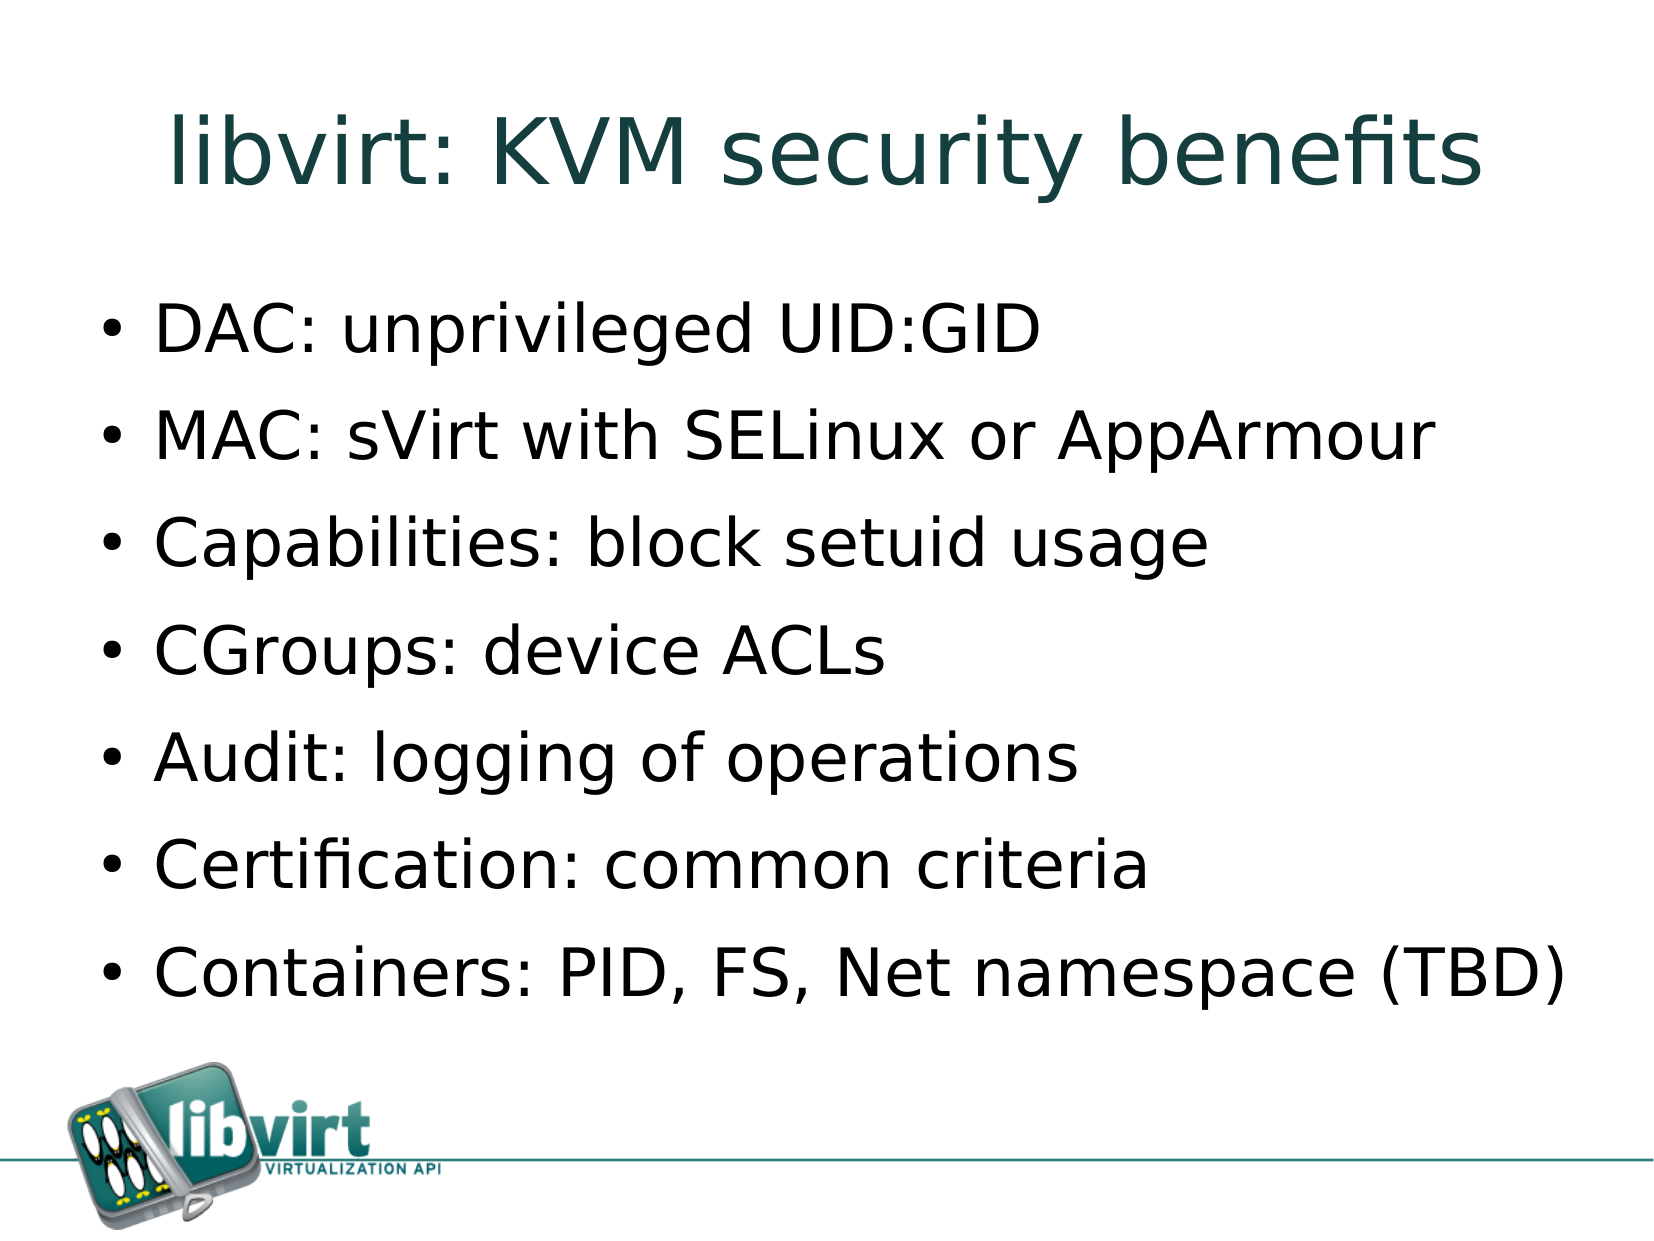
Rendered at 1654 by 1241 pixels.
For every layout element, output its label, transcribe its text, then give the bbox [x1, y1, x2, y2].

picture [0, 1062, 1654, 1230]
title libvirt: KVM security benefits [82, 49, 1571, 257]
list DAC: unprivileged UID:GID MAC: sVirt with SELinux or AppArmour Capabilities: block setuid usage CGroups: device ACLs Audit: logging of operations Certification: common criteria Containers: PID, FS, Net namespace (TBD) [82, 290, 1571, 1062]
